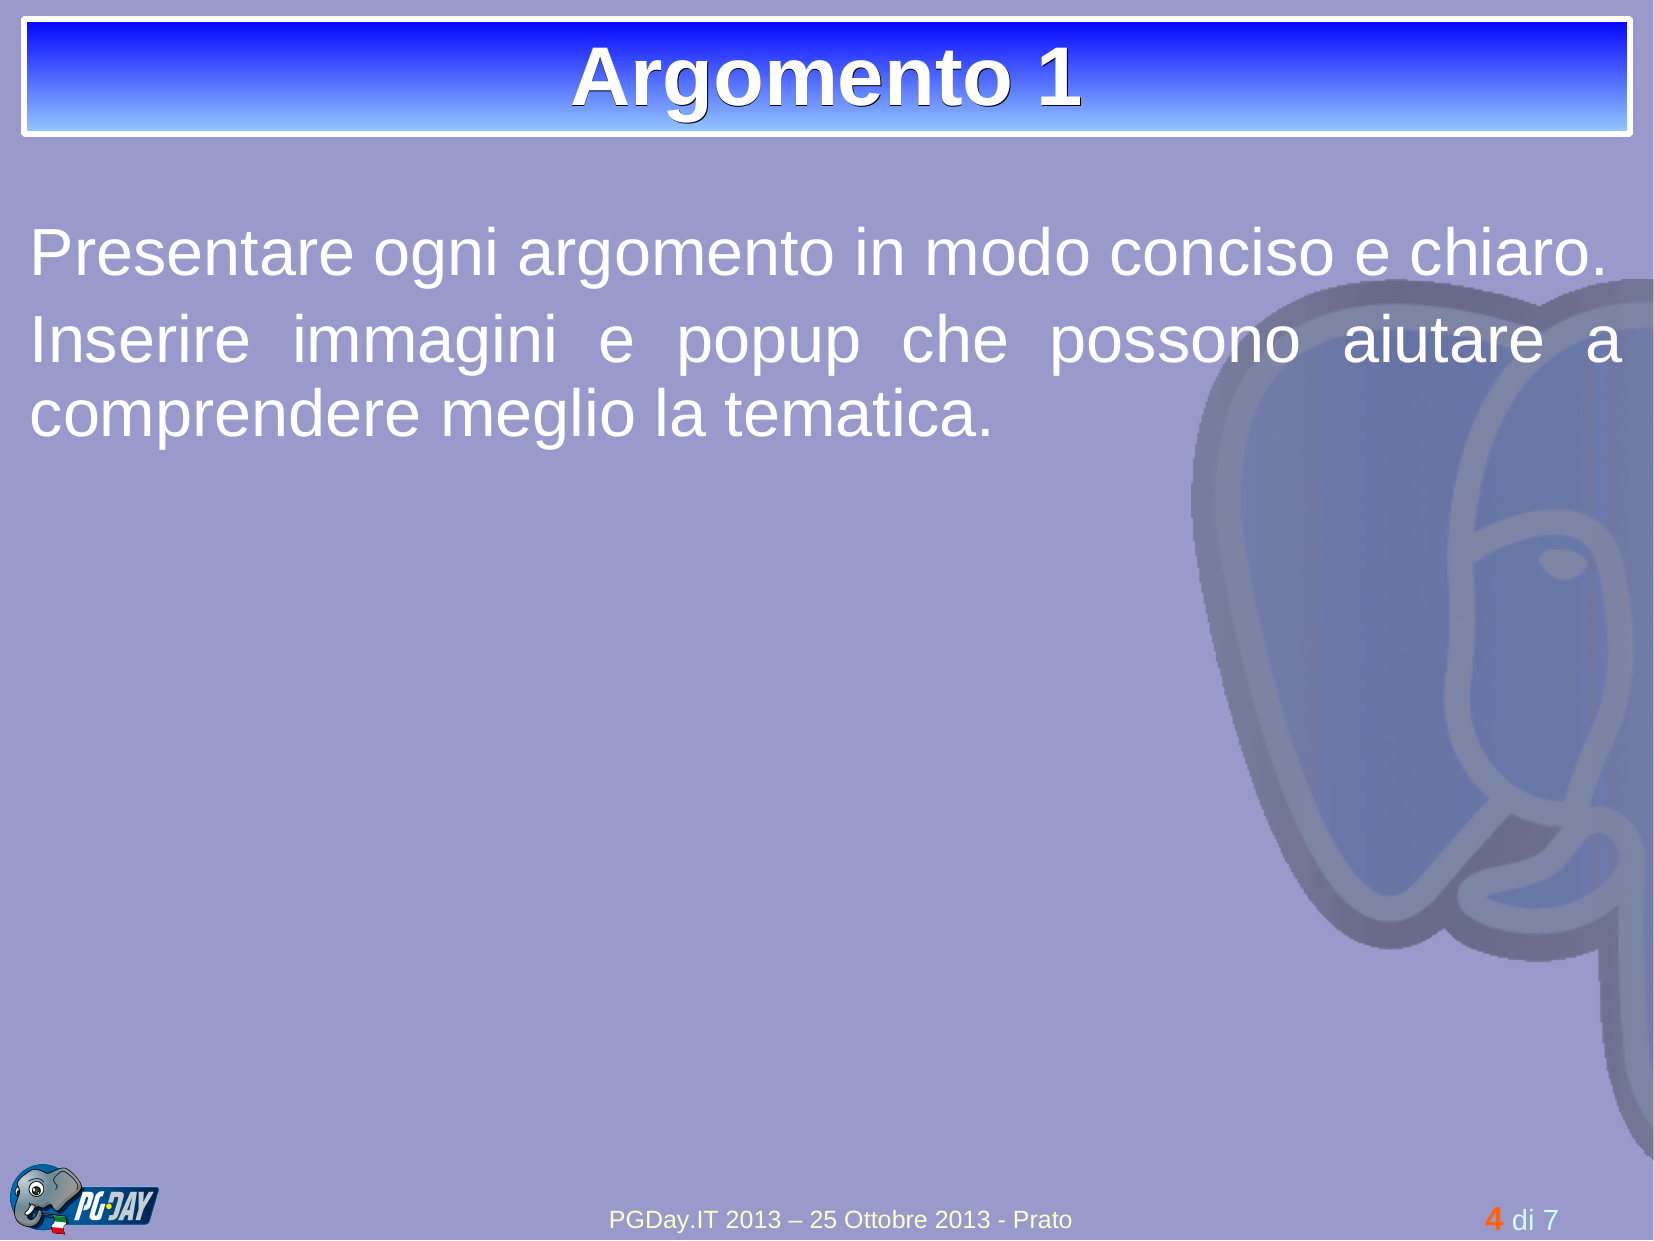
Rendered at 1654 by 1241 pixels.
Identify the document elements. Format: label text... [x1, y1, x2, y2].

picture [9, 1163, 160, 1236]
title Argomento 1 [23, 19, 1630, 135]
list Presentare ogni argomento in modo conciso e chiaro. Inserire immagini e popup che possono aiutare a comprendere meglio la tematica. [29, 215, 1625, 1152]
picture [1191, 279, 1654, 1182]
